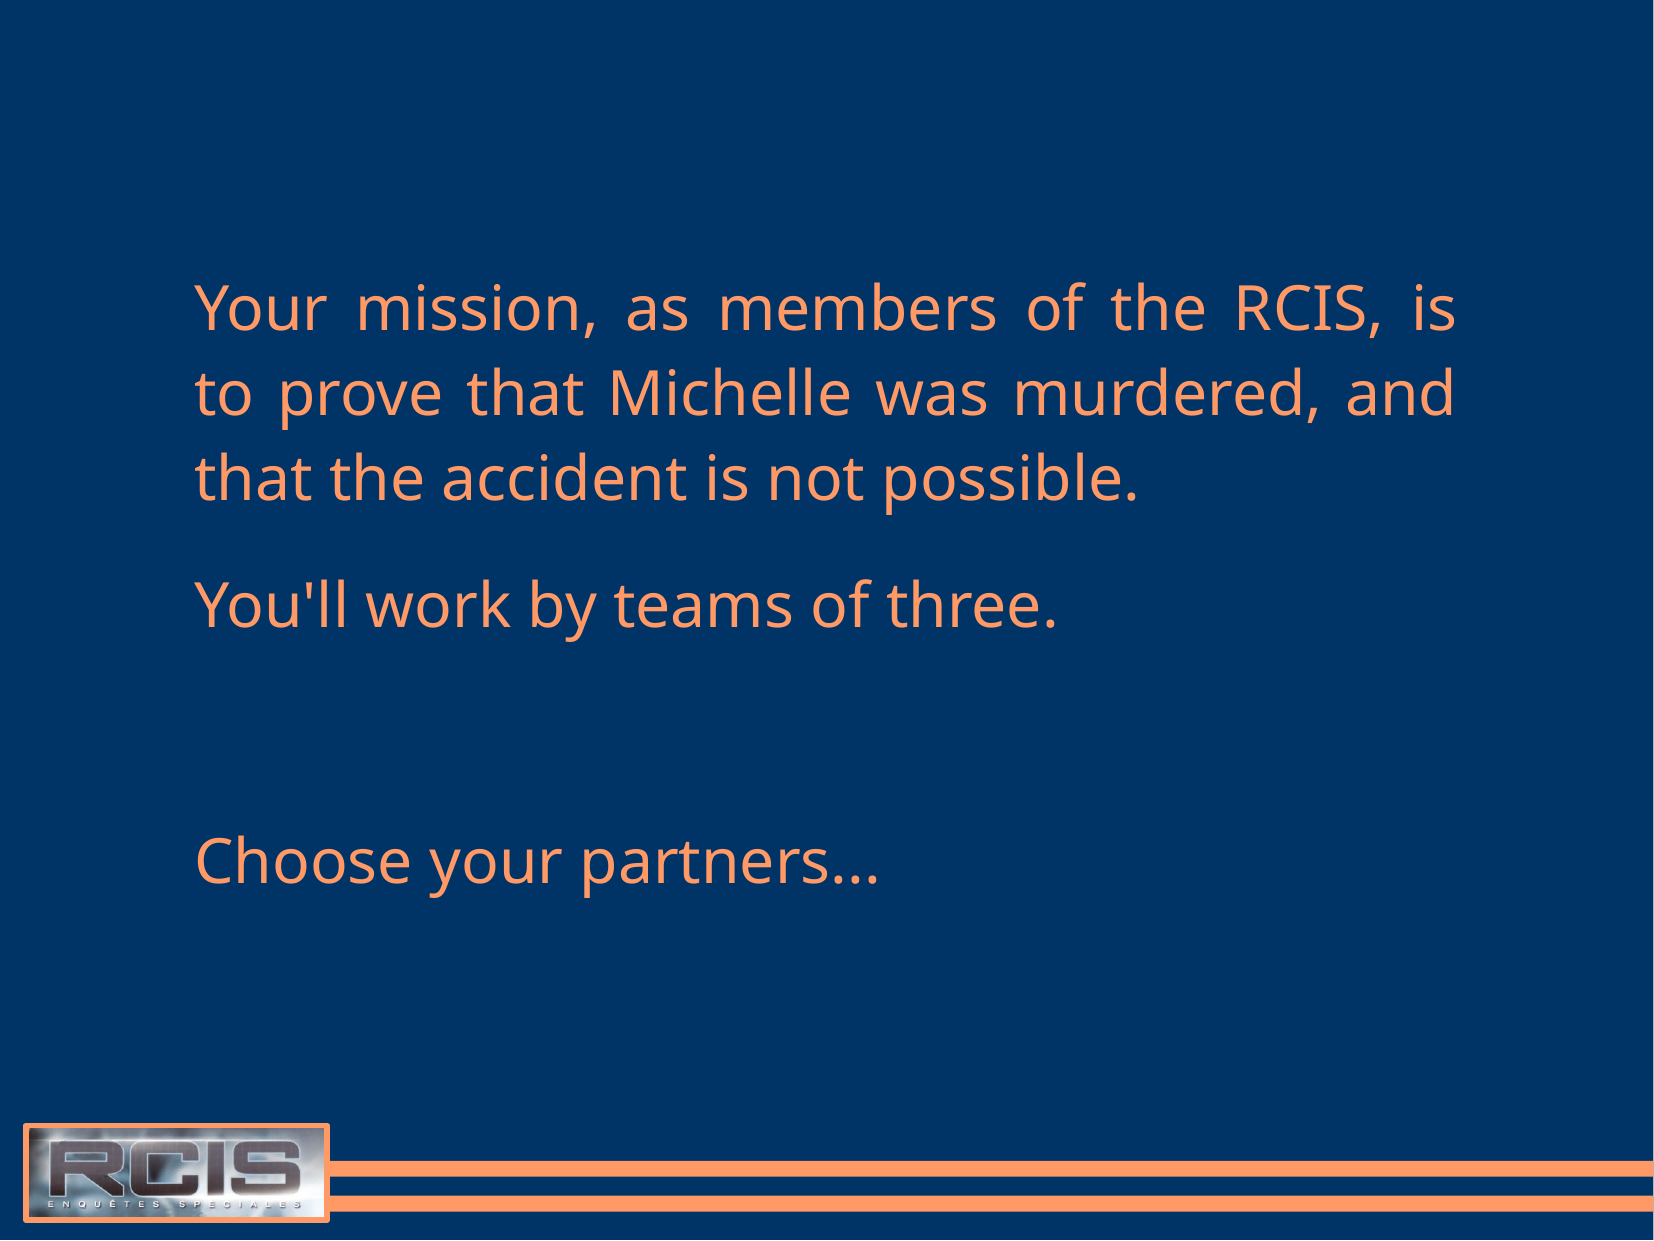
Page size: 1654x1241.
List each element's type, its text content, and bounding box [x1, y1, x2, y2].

text_box Your mission, as members of the RCIS, is to prove that Michelle was murdered, and that the accident is not possible. You'll work by teams of three. Choose your partners... [179, 256, 1475, 1021]
picture [28, 1128, 325, 1218]
